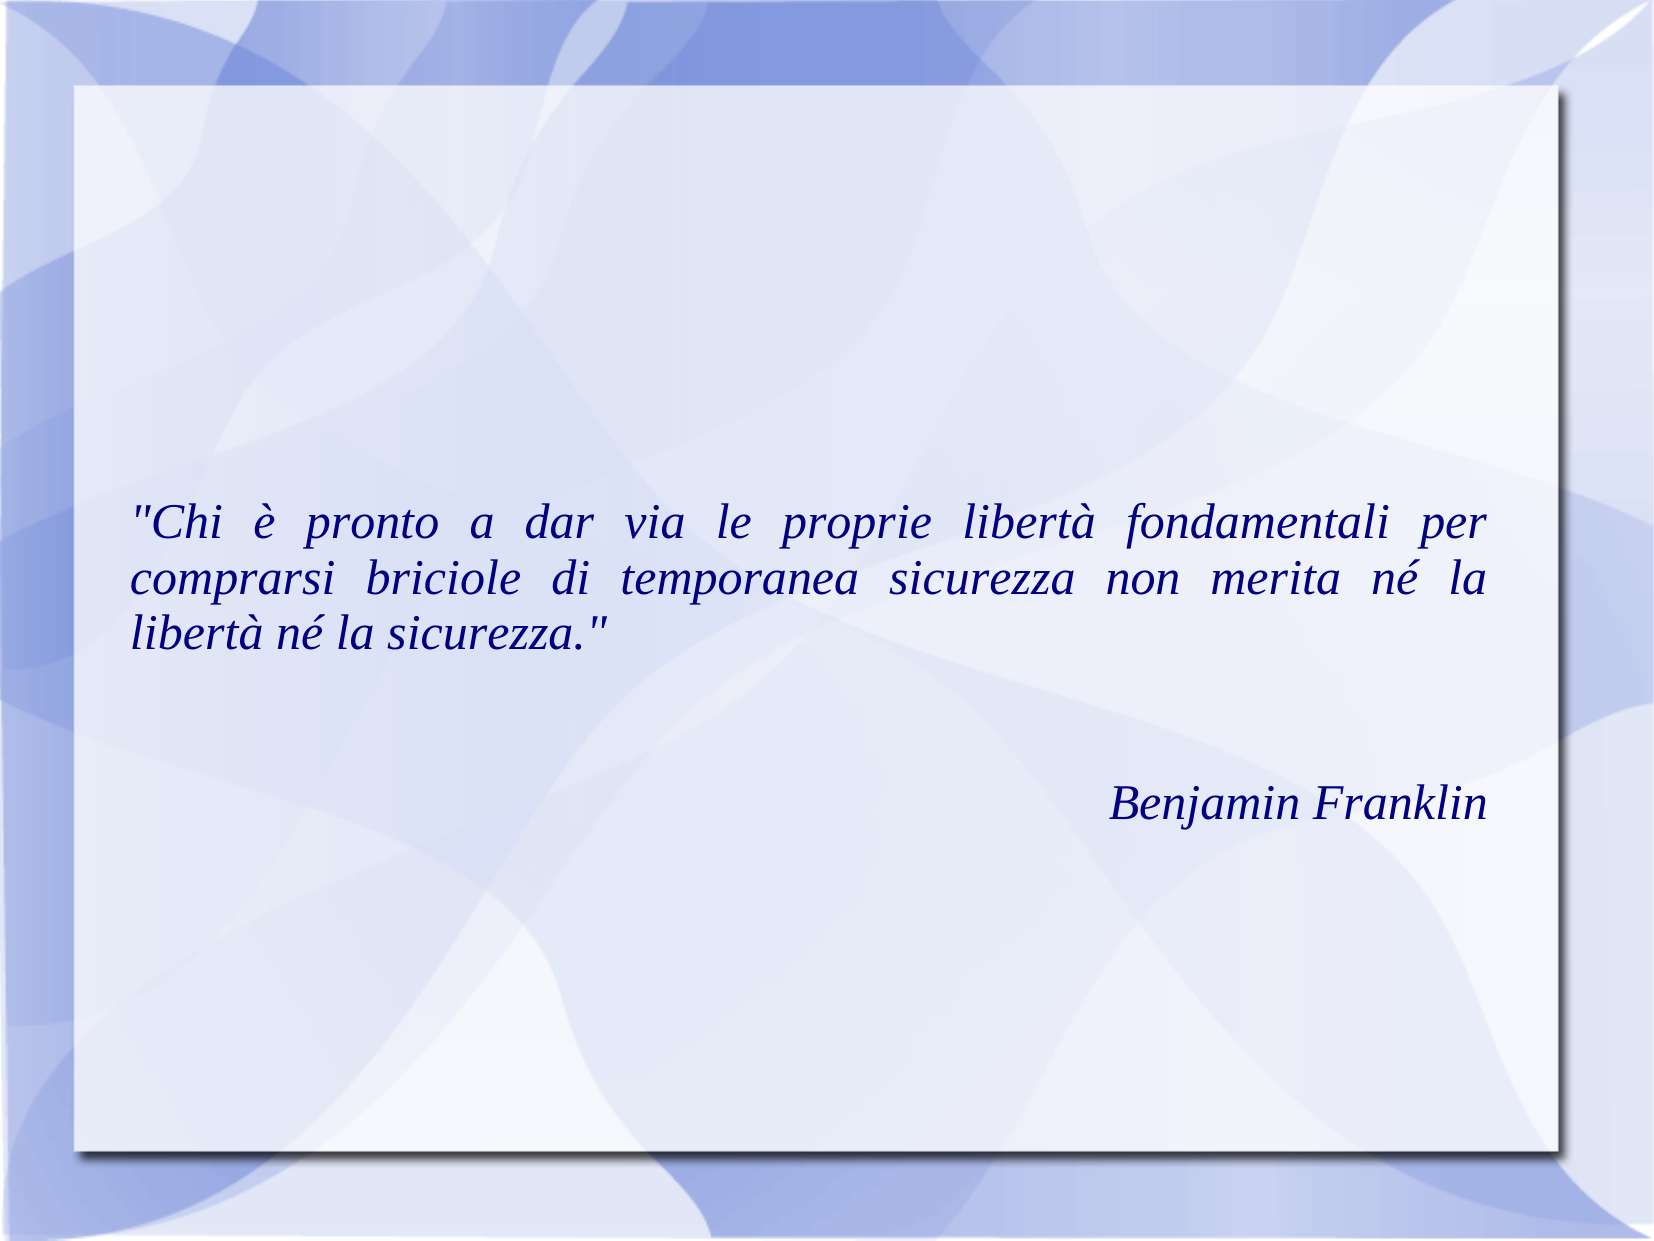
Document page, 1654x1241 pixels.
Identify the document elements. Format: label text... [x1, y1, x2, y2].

list "Chi è pronto a dar via le proprie libertà fondamentali per comprarsi briciole di temporanea sicurezza non merita né la libertà né la sicurezza." Benjamin Franklin [129, 324, 1489, 1045]
picture [0, 0, 1654, 1241]
